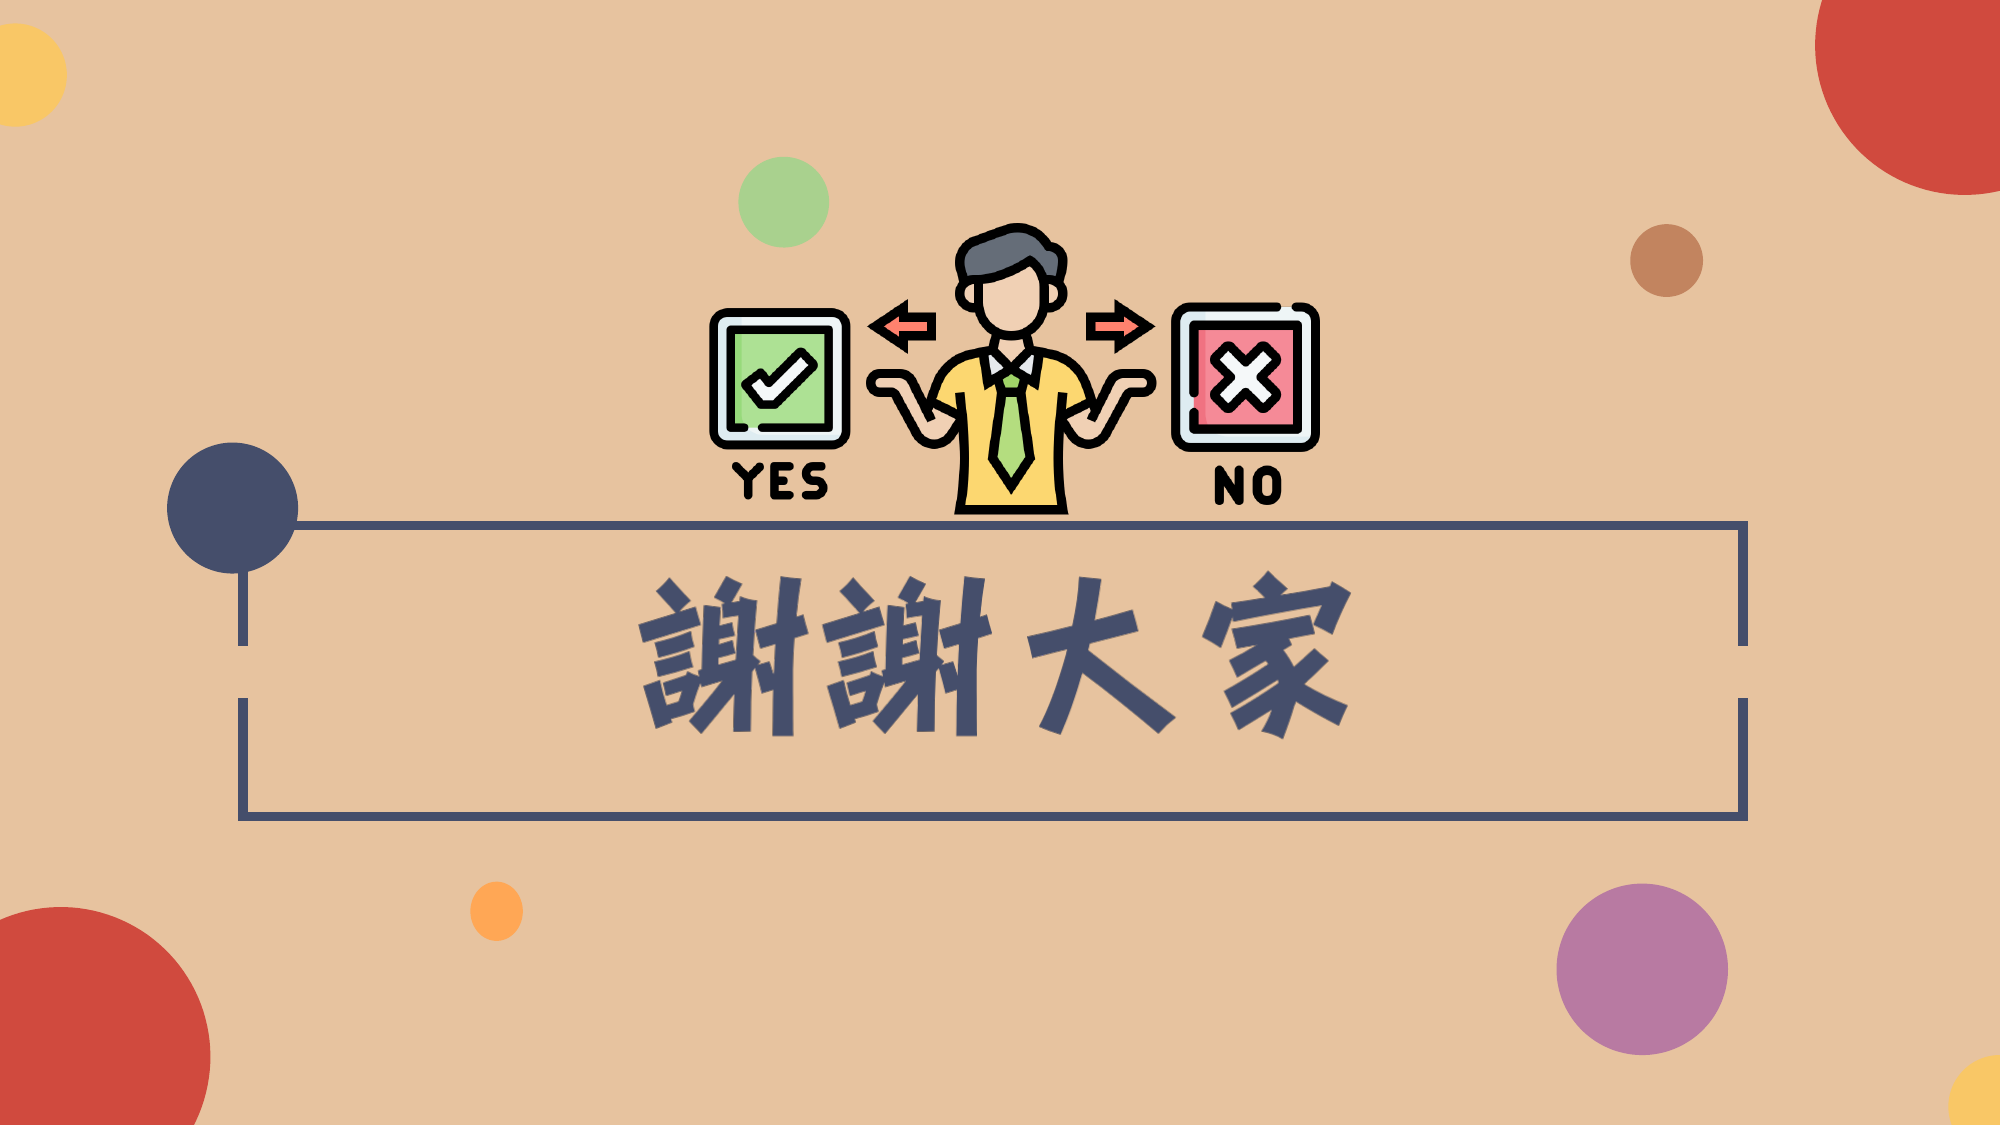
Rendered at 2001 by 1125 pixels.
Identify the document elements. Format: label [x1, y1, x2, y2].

text_box [738, 156, 830, 248]
text_box [470, 881, 523, 941]
text_box [0, 23, 67, 127]
text_box [1556, 883, 1729, 1056]
text_box [1815, 0, 2000, 195]
text_box [1630, 224, 1704, 297]
text_box [1948, 1055, 2000, 1125]
text_box [167, 442, 299, 574]
text_box [0, 907, 211, 1125]
picture [522, 218, 1478, 864]
